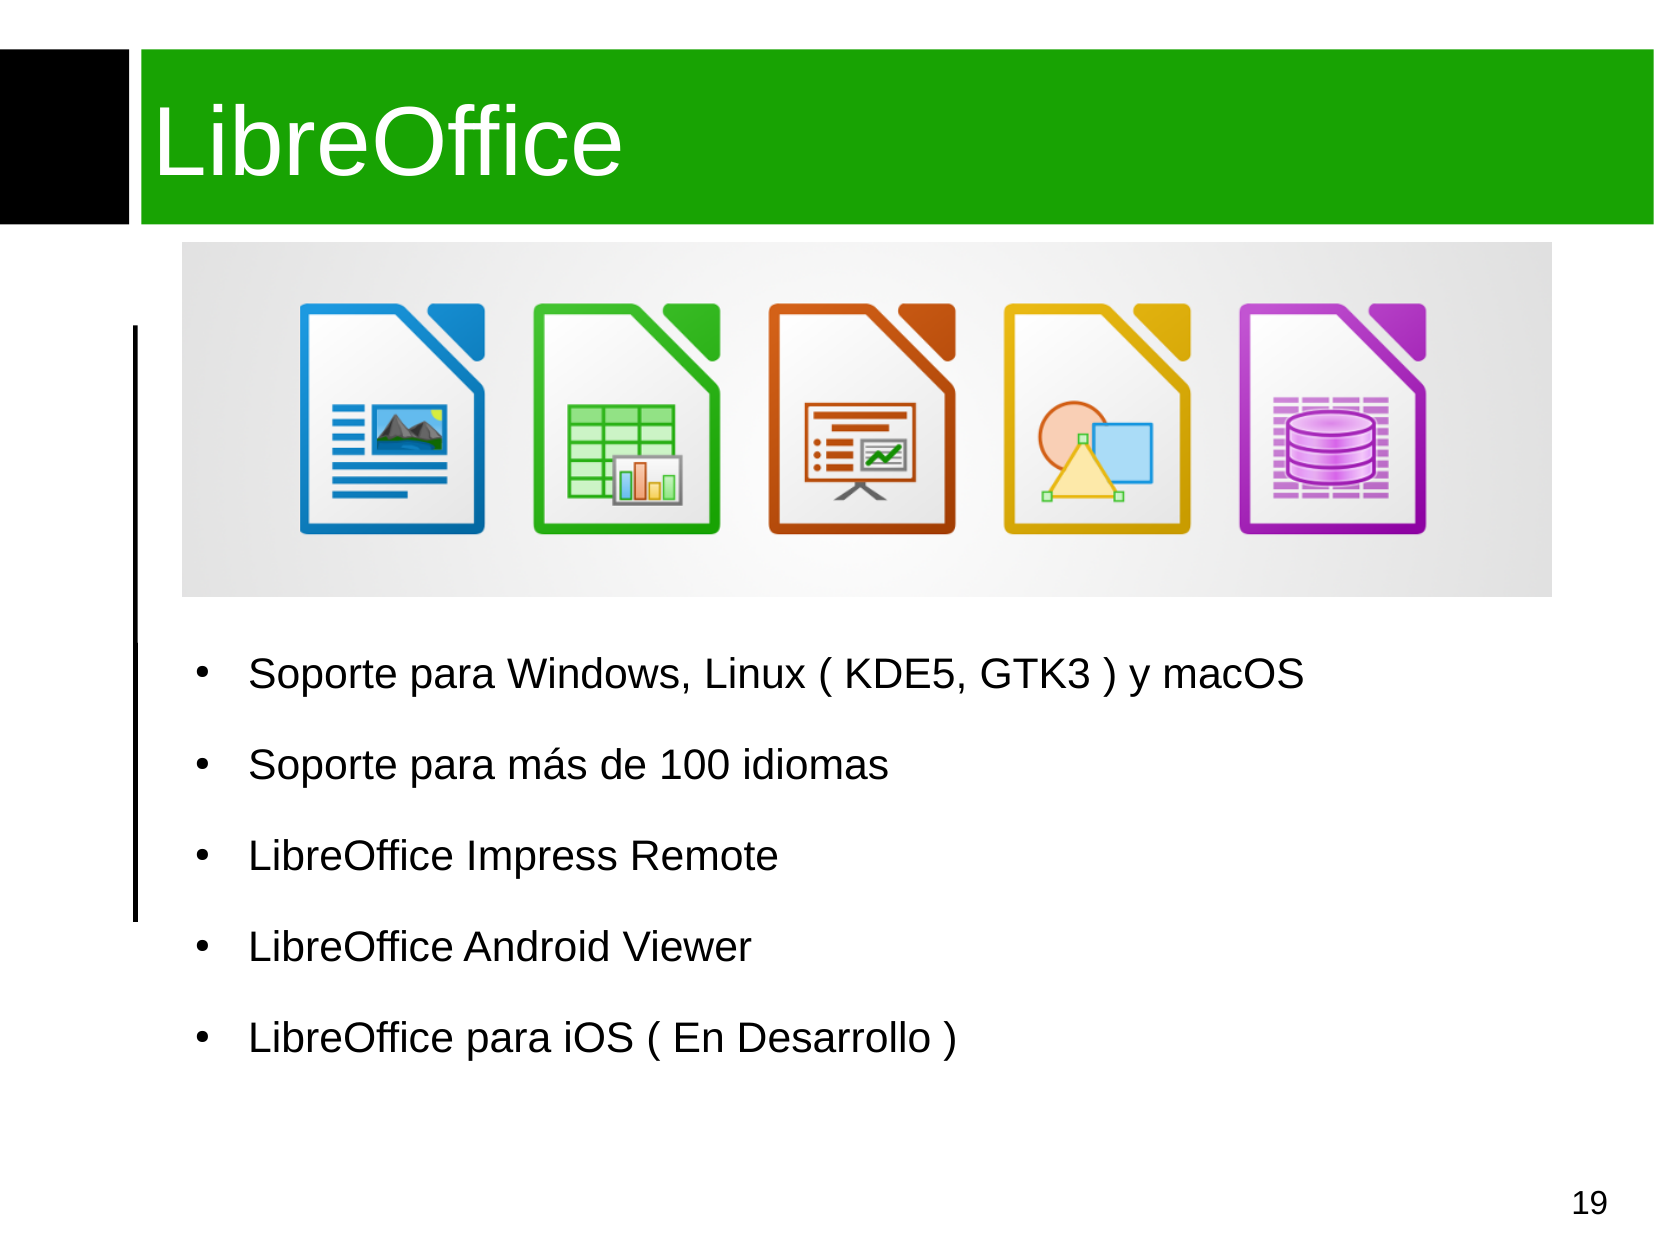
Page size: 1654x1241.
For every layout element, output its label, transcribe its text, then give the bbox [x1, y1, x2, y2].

list Soporte para Windows, Linux ( KDE5, GTK3 ) y macOS Soporte para más de 100 idiomas LibreOffice Impress Remote LibreOffice Android Viewer LibreOffice para iOS ( En Desarrollo ) [177, 649, 1560, 1241]
title LibreOffice [152, 72, 1654, 211]
picture [182, 242, 1552, 597]
